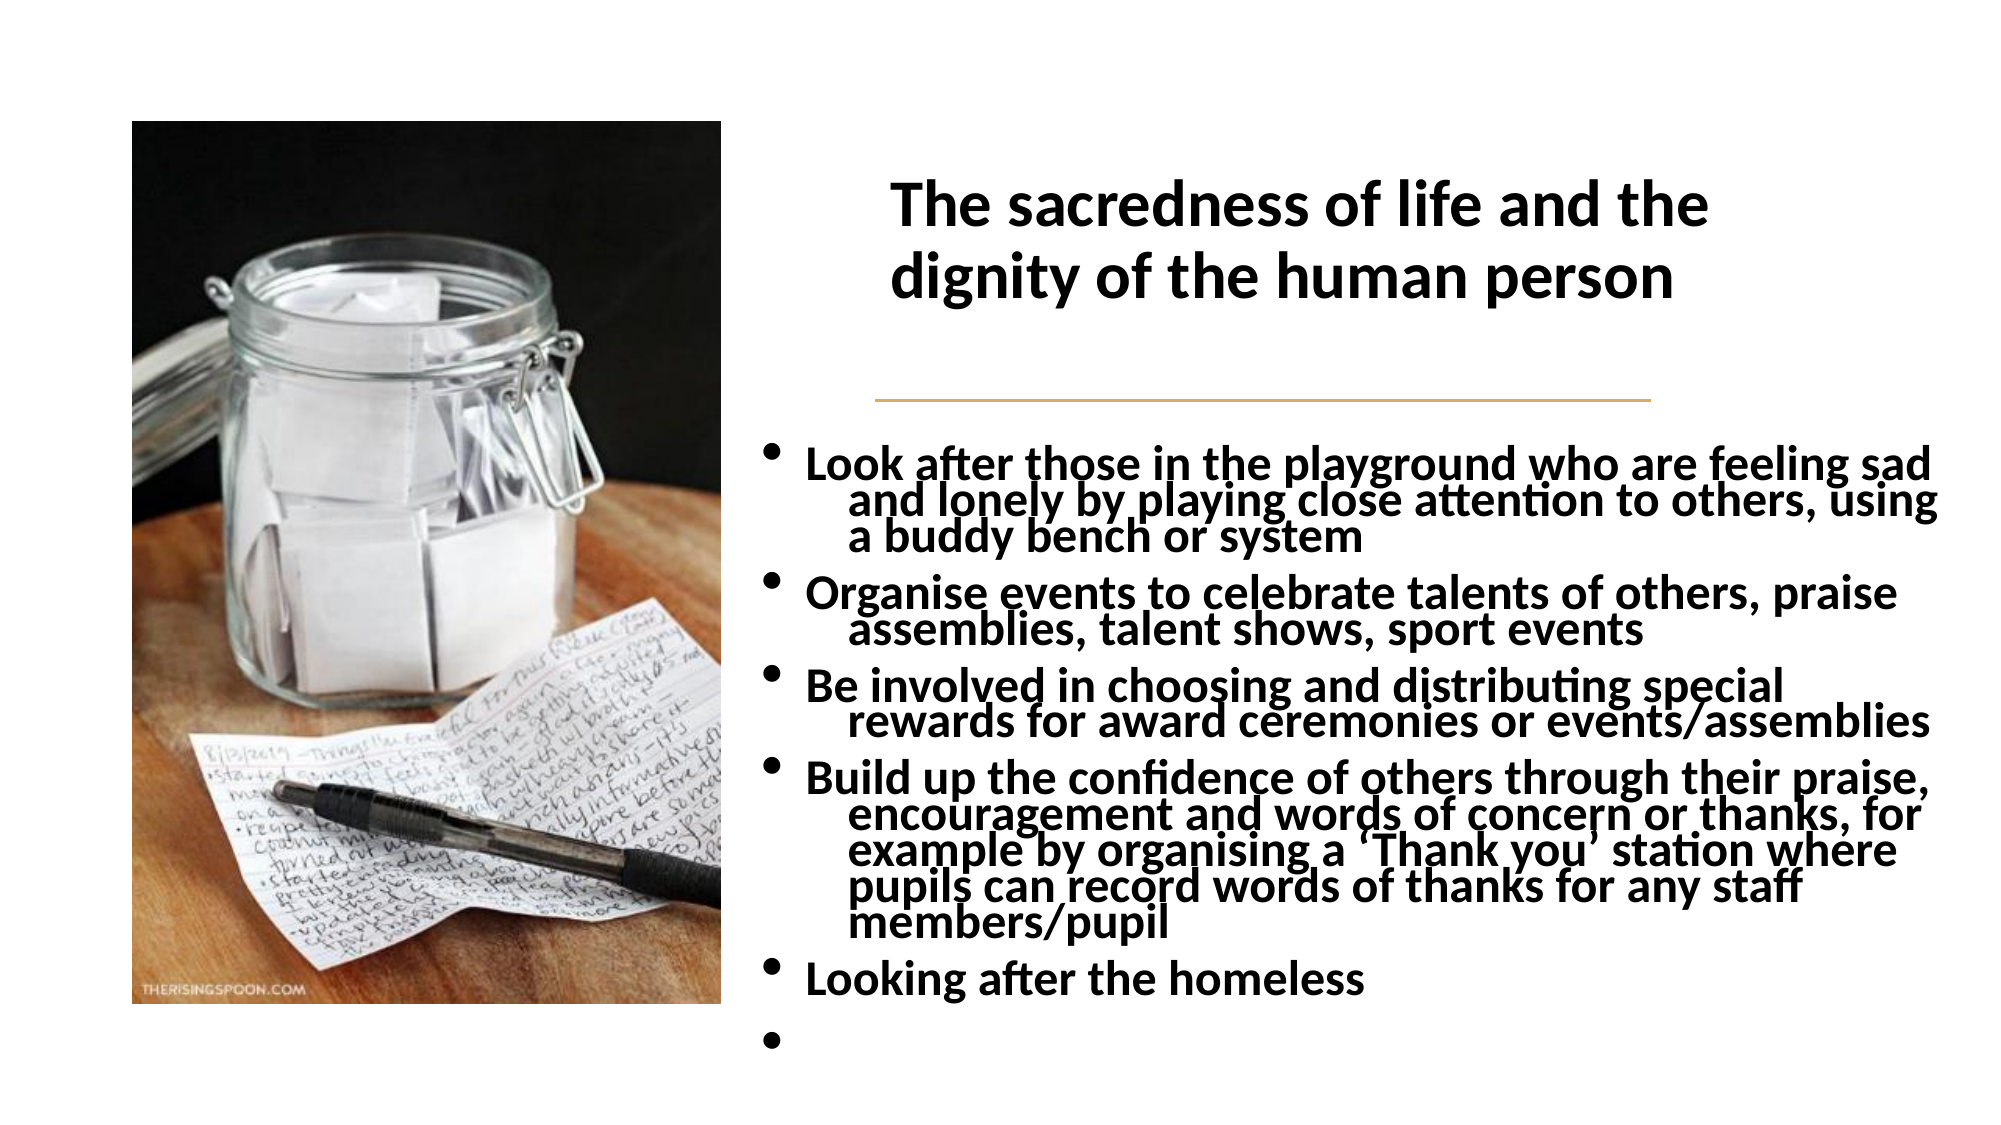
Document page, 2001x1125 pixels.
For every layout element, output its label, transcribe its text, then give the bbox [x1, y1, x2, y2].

title The sacredness of life and the dignity of the human person [875, 45, 1837, 321]
picture [132, 121, 721, 1004]
list Look after those in the playground who are feeling sad and lonely by playing close attention to others, using a buddy bench or system Organise events to celebrate talents of others, praise assemblies, talent shows, sport events Be involved in choosing and distributing special rewards for award ceremonies or events/assemblies Build up the confidence of others through their praise, encouragement and words of concern or thanks, for example by organising a ‘Thank you’ station where pupils can record words of thanks for any staff members/pupil Looking after the homeless [748, 444, 1963, 1125]
